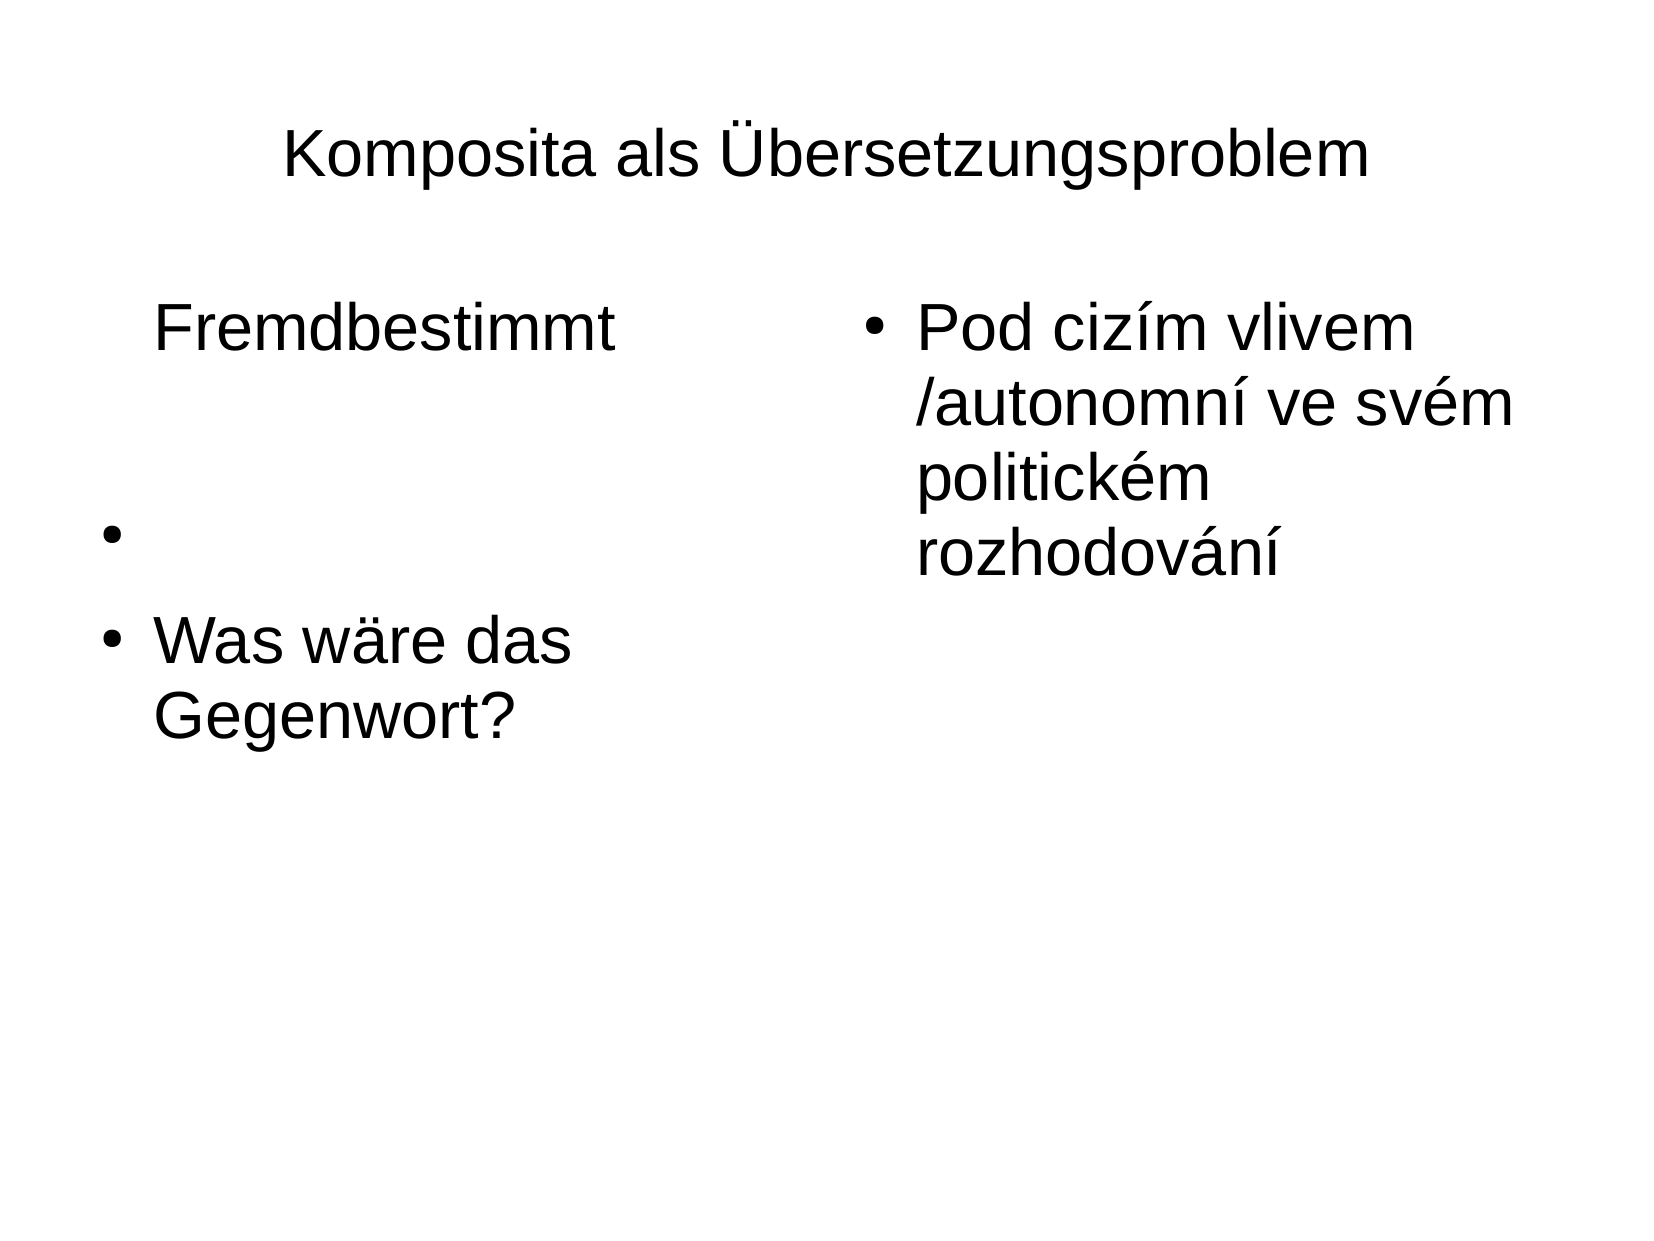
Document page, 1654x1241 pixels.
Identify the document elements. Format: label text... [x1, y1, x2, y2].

title Komposita als Übersetzungsproblem [82, 49, 1571, 257]
list Fremdbestimmt Was wäre das Gegenwort? [82, 290, 809, 1010]
list Pod cizím vlivem /autonomní ve svém politickém rozhodování [845, 290, 1572, 1010]
